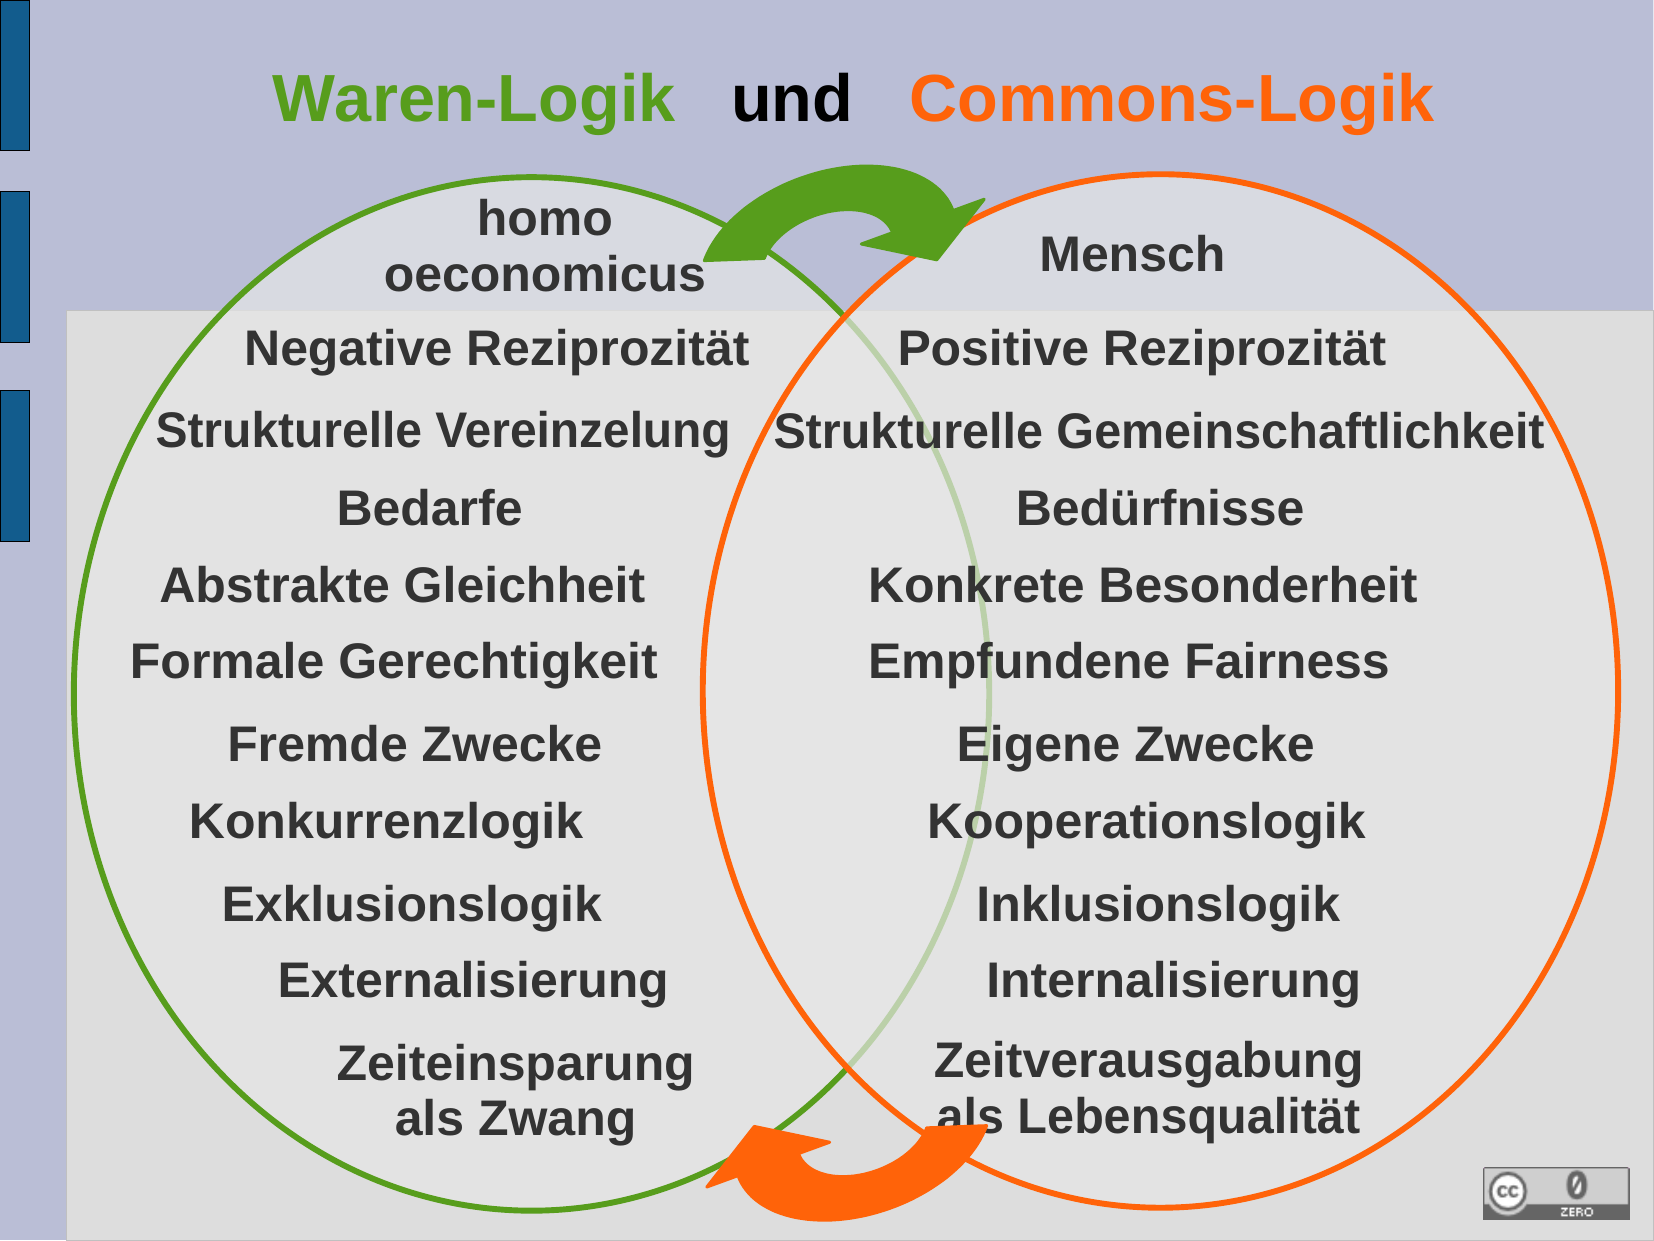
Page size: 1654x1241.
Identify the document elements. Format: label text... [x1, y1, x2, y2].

text_box Mensch [1024, 218, 1241, 290]
text_box Konkrete Besonderheit [853, 549, 1433, 621]
text_box Strukturelle Vereinzelung [140, 395, 746, 467]
text_box homo oeconomicus [369, 183, 721, 311]
text_box Positive Reziprozität [882, 313, 1402, 385]
text_box Zeiteinsparung als Zwang [321, 1027, 710, 1155]
title Waren-Logik und Commons-Logik [117, 55, 1591, 142]
text_box Empfundene Fairness [853, 625, 1406, 698]
text_box Fremde Zwecke [212, 708, 618, 780]
text_box Inklusionslogik [961, 868, 1356, 940]
text_box Zeitverausgabung als Lebensqualität [918, 1025, 1379, 1153]
text_box Abstrakte Gleichheit [144, 549, 661, 621]
text_box Strukturelle Gemeinschaftlichkeit [758, 395, 1562, 467]
text_box Bedürfnisse [1000, 472, 1320, 544]
text_box Bedarfe [321, 472, 538, 544]
text_box Internalisierung [971, 944, 1377, 1016]
text_box Eigene Zwecke [941, 708, 1330, 780]
text_box Formale Gerechtigkeit [115, 625, 674, 698]
text_box Exklusionslogik [206, 868, 618, 940]
text_box Kooperationslogik [912, 785, 1381, 857]
text_box Externalisierung [262, 944, 685, 1016]
picture [1483, 1167, 1630, 1220]
text_box Negative Reziprozität [229, 313, 765, 385]
text_box [462, 177, 601, 183]
text_box Konkurrenzlogik [174, 785, 599, 857]
text_box [73, 166, 1619, 1221]
